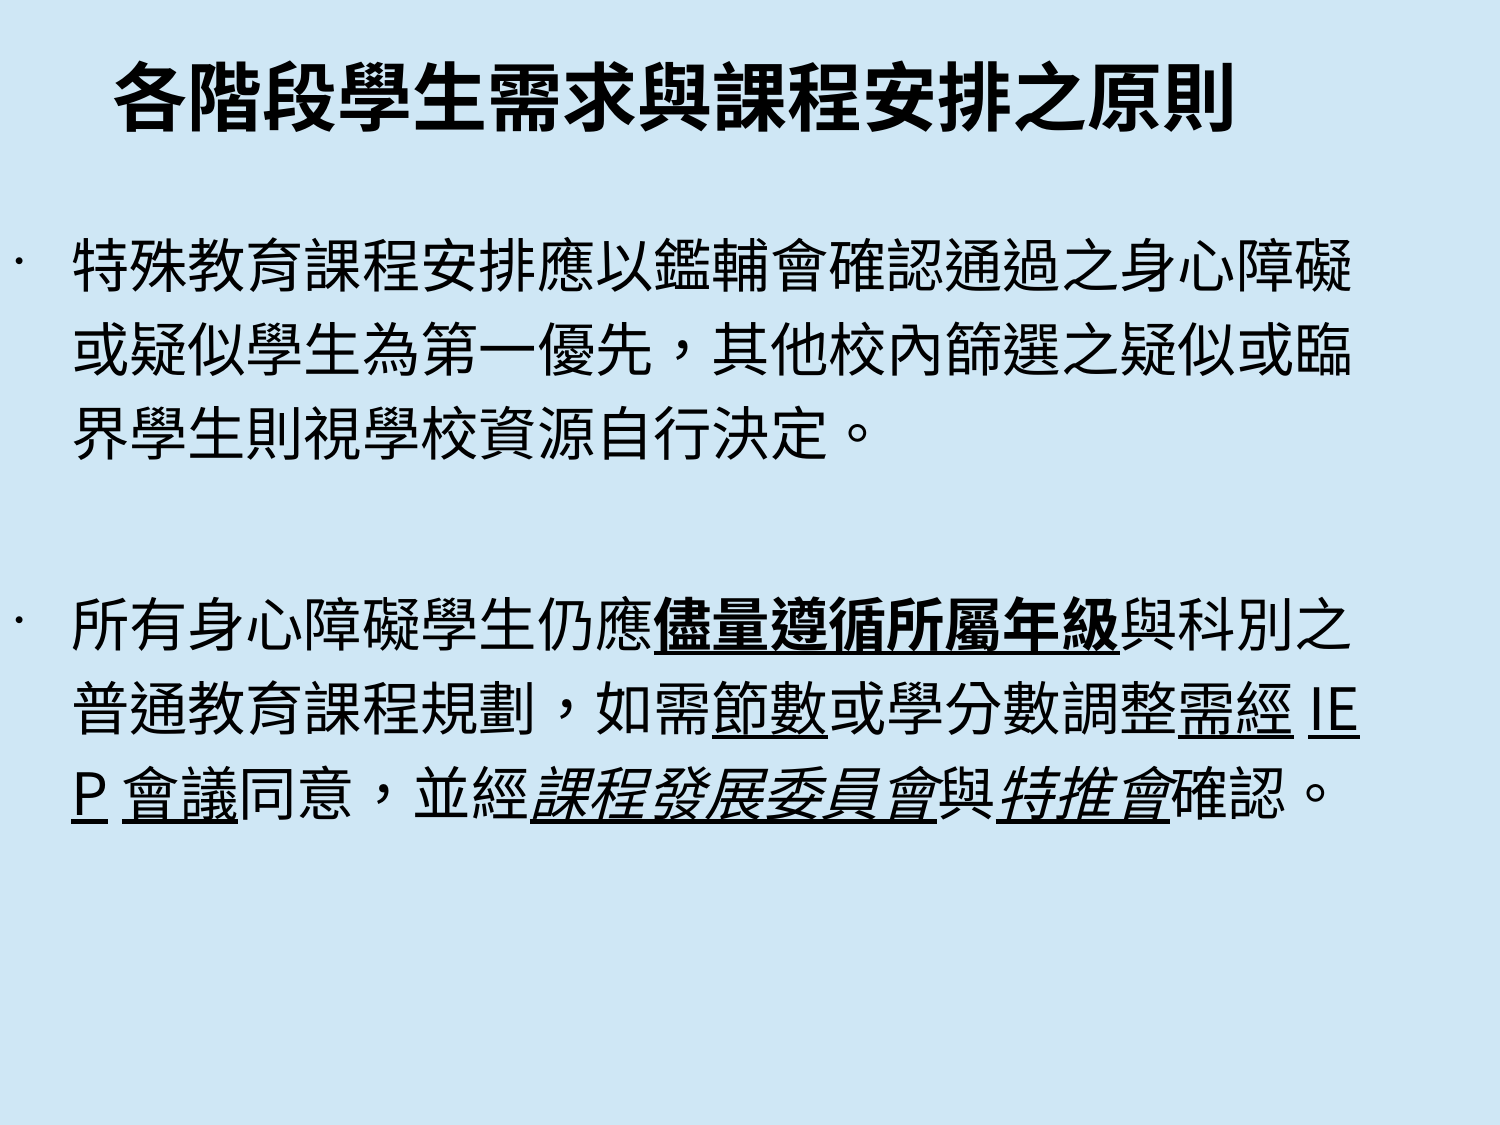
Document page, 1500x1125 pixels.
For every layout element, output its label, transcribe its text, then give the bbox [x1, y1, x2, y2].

title 各階段學生需求與課程安排之原則 [0, 42, 1350, 171]
list 特殊教育課程安排應以鑑輔會確認通過之身心障礙或疑似學生為第一優先，其他校內篩選之疑似或臨界學生則視學校資源自行決定。 所有身心障礙學生仍應儘量遵循所屬年級與科別之普通教育課程規劃，如需節數或學分數調整需經IEP會議同意，並經課程發展委員會與特推會確認。 [0, 208, 1406, 1125]
